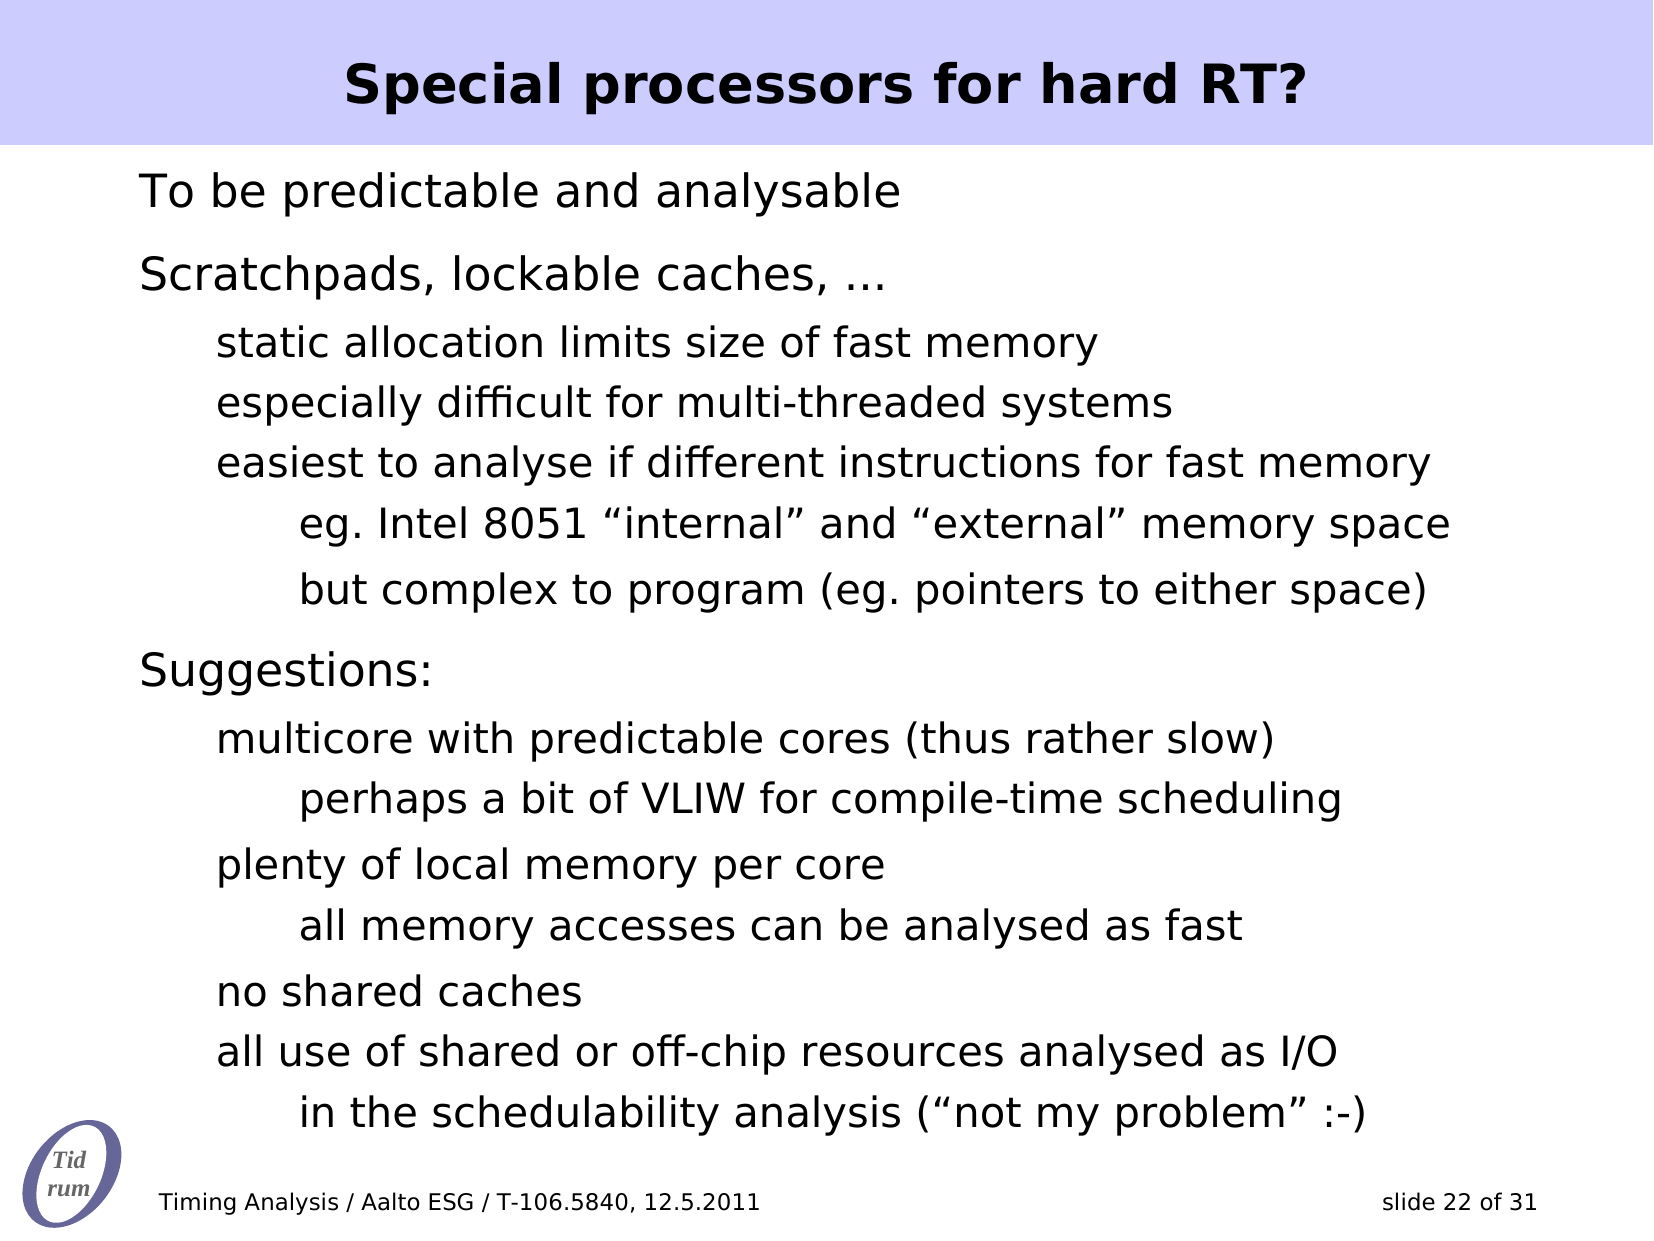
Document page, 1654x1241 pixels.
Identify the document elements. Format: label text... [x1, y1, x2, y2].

title Special processors for hard RT? [121, 43, 1533, 126]
list To be predictable and analysable Scratchpads, lockable caches, ... static allocation limits size of fast memory especially difficult for multi-threaded systems easiest to analyse if different instructions for fast memory eg. Intel 8051 “internal” and “external” memory space but complex to program (eg. pointers to either space) Suggestions: multicore with predictable cores (thus rather slow) perhaps a bit of VLIW for compile-time scheduling plenty of local memory per core all memory accesses can be analysed as fast no shared caches all use of shared or off-chip resources analysed as I/O in the schedulability analysis (“not my problem” :-) [121, 164, 1533, 1137]
